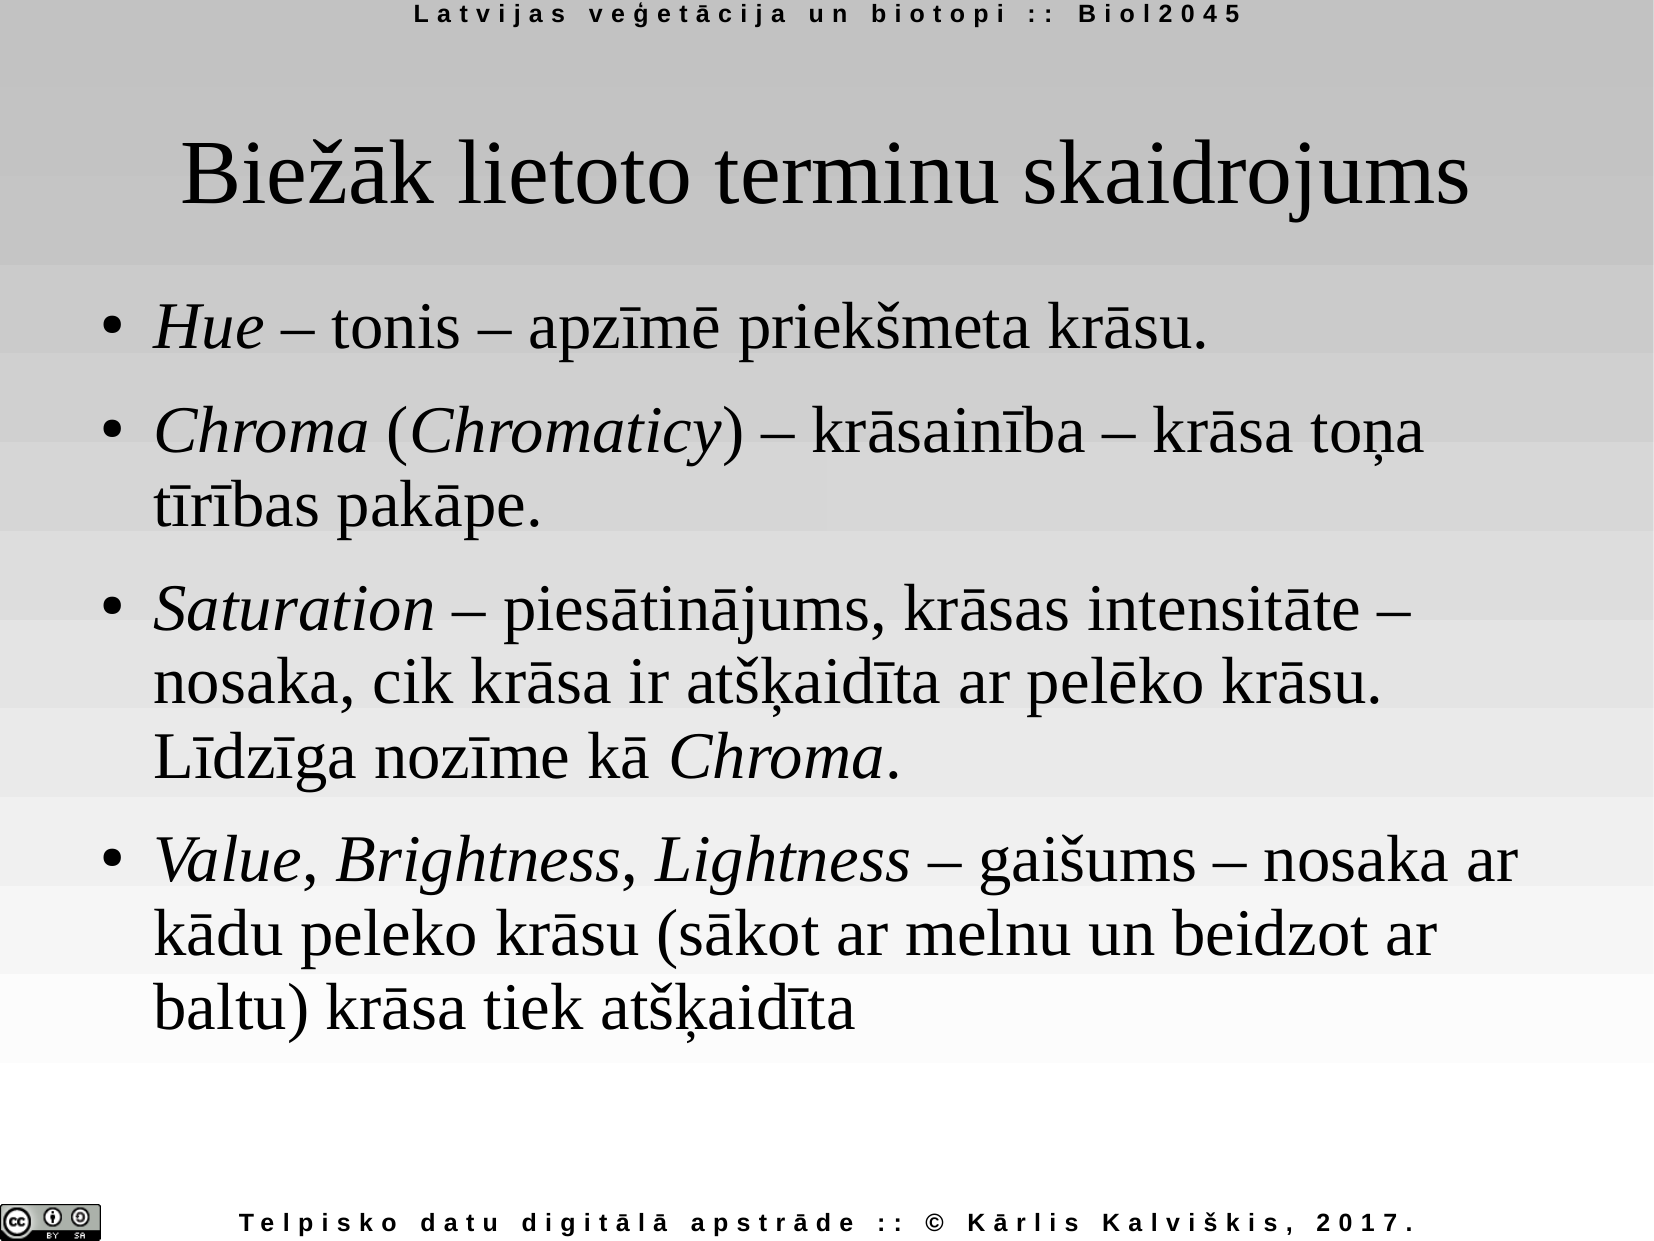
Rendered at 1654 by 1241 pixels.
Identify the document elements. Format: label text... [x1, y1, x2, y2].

picture [0, 0, 1654, 1241]
list Hue – tonis – apzīmē priekšmeta krāsu. Chroma (Chromaticy) – krāsainība – krāsa toņa tīrības pakāpe. Saturation – piesātinājums, krāsas intensitāte – nosaka, cik krāsa ir atšķaidīta ar pelēko krāsu. Līdzīga nozīme kā Chroma. Value, Brightness, Lightness – gaišums – nosaka ar kādu peleko krāsu (sākot ar melnu un beidzot ar baltu) krāsa tiek atšķaidīta [82, 289, 1571, 1113]
title Biežāk lietoto terminu skaidrojums [29, 49, 1625, 296]
